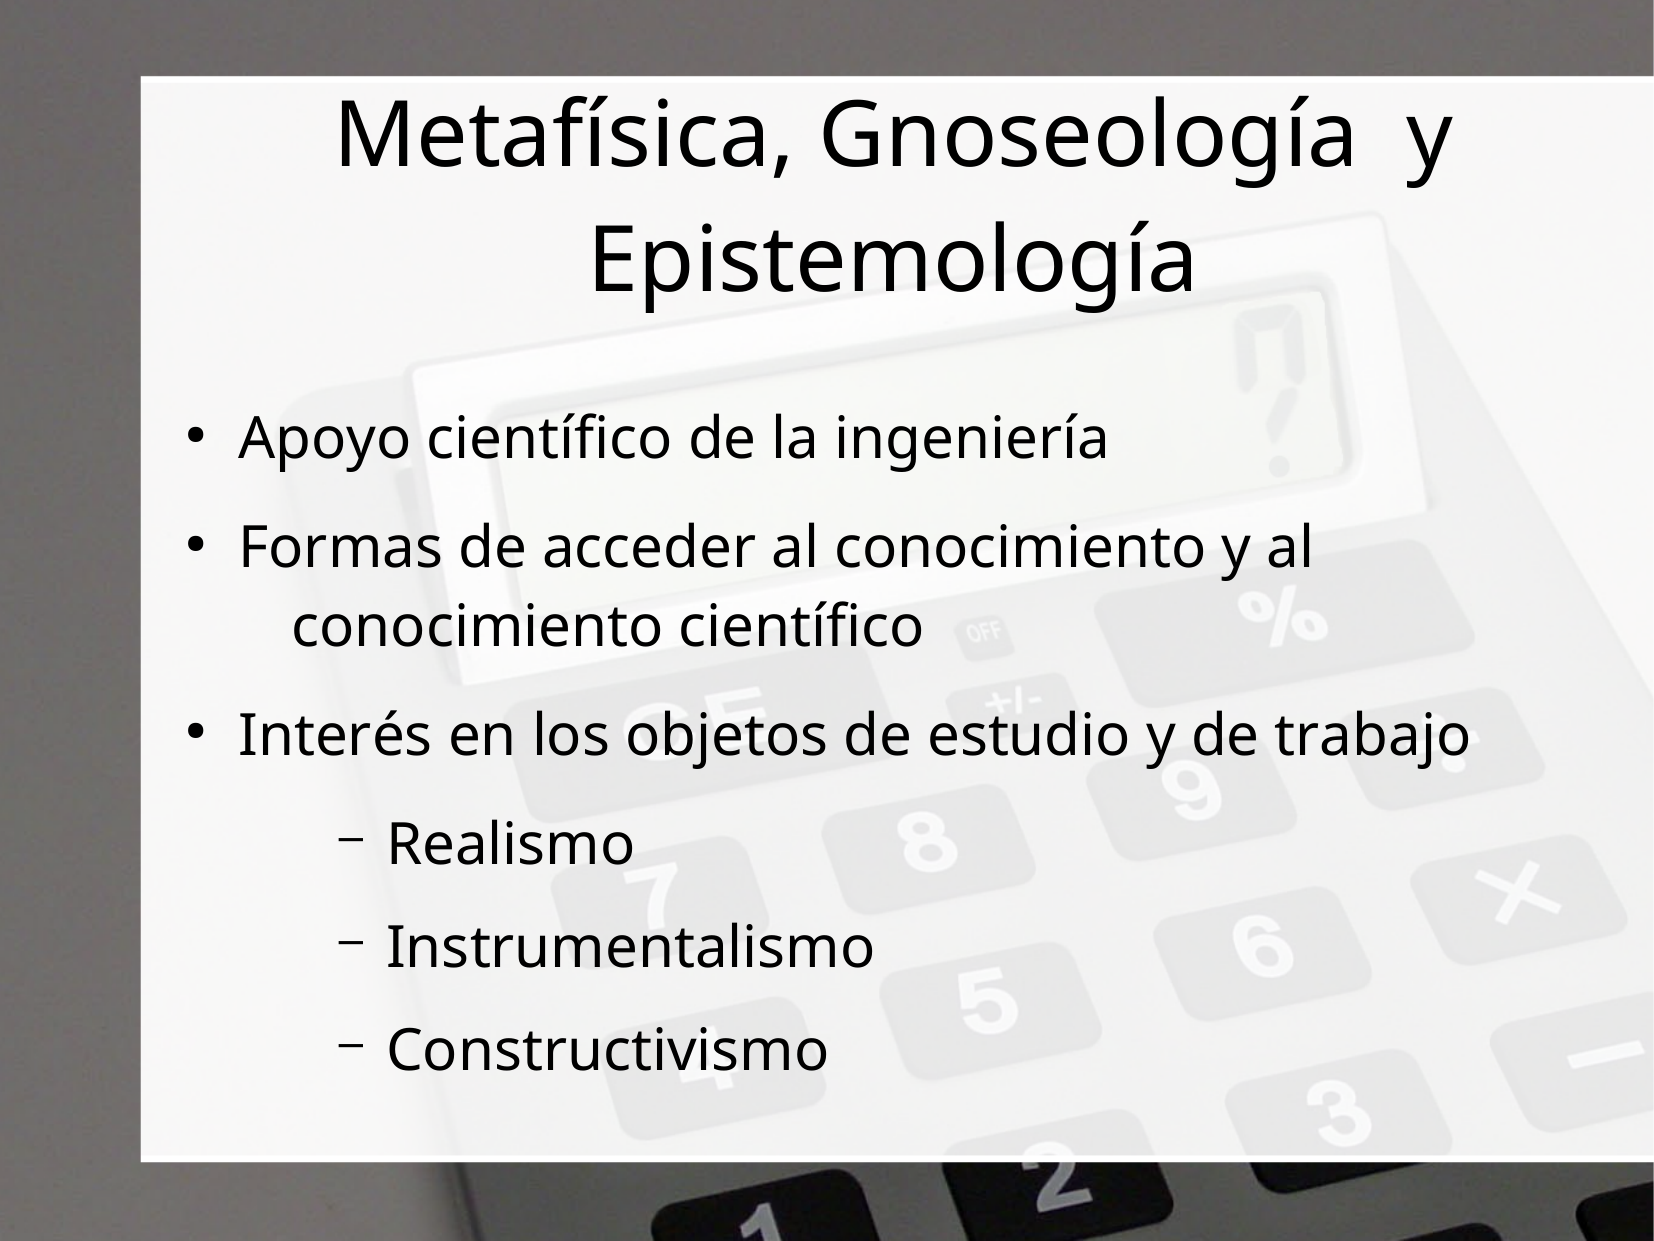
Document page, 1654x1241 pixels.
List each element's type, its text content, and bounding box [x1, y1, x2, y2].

picture [0, 0, 1654, 1241]
list Apoyo científico de la ingeniería Formas de acceder al conocimiento y al conocimiento científico Interés en los objetos de estudio y de trabajo Realismo Instrumentalismo Constructivismo [150, 396, 1613, 1201]
title Metafísica, Gnoseología y Epistemología [150, 86, 1639, 301]
